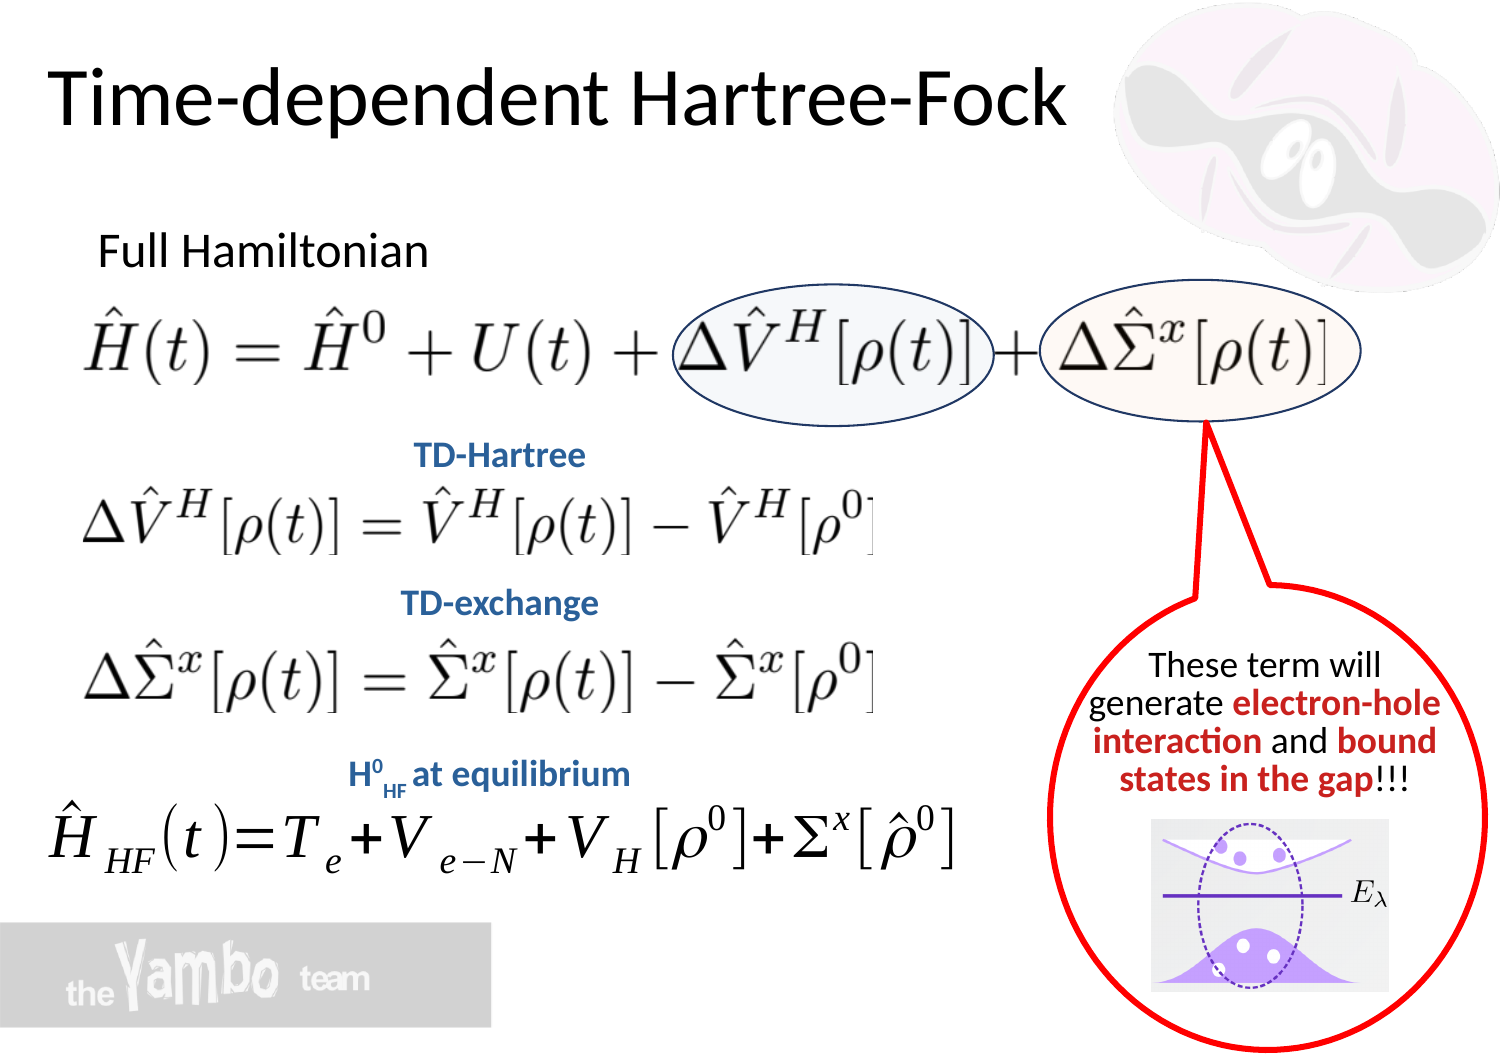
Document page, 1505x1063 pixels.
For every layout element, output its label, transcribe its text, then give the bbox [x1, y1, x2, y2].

text_box [722, 284, 945, 304]
text_box H0HF at equilibrium [289, 750, 691, 795]
text_box These term will generate electron-hole interaction and bound states in the gap!!! [1065, 642, 1466, 809]
text_box [687, 385, 979, 427]
text_box [1050, 722, 1486, 1051]
text_box TD-exchange [300, 579, 701, 633]
picture [0, 0, 1504, 1063]
text_box TD-Hartree [300, 432, 701, 485]
text_box Time-dependent Hartree-Fock [29, 35, 1088, 151]
text_box Full Hamiltonian [82, 209, 1019, 285]
text_box [1039, 279, 1411, 642]
chart [30, 795, 972, 882]
